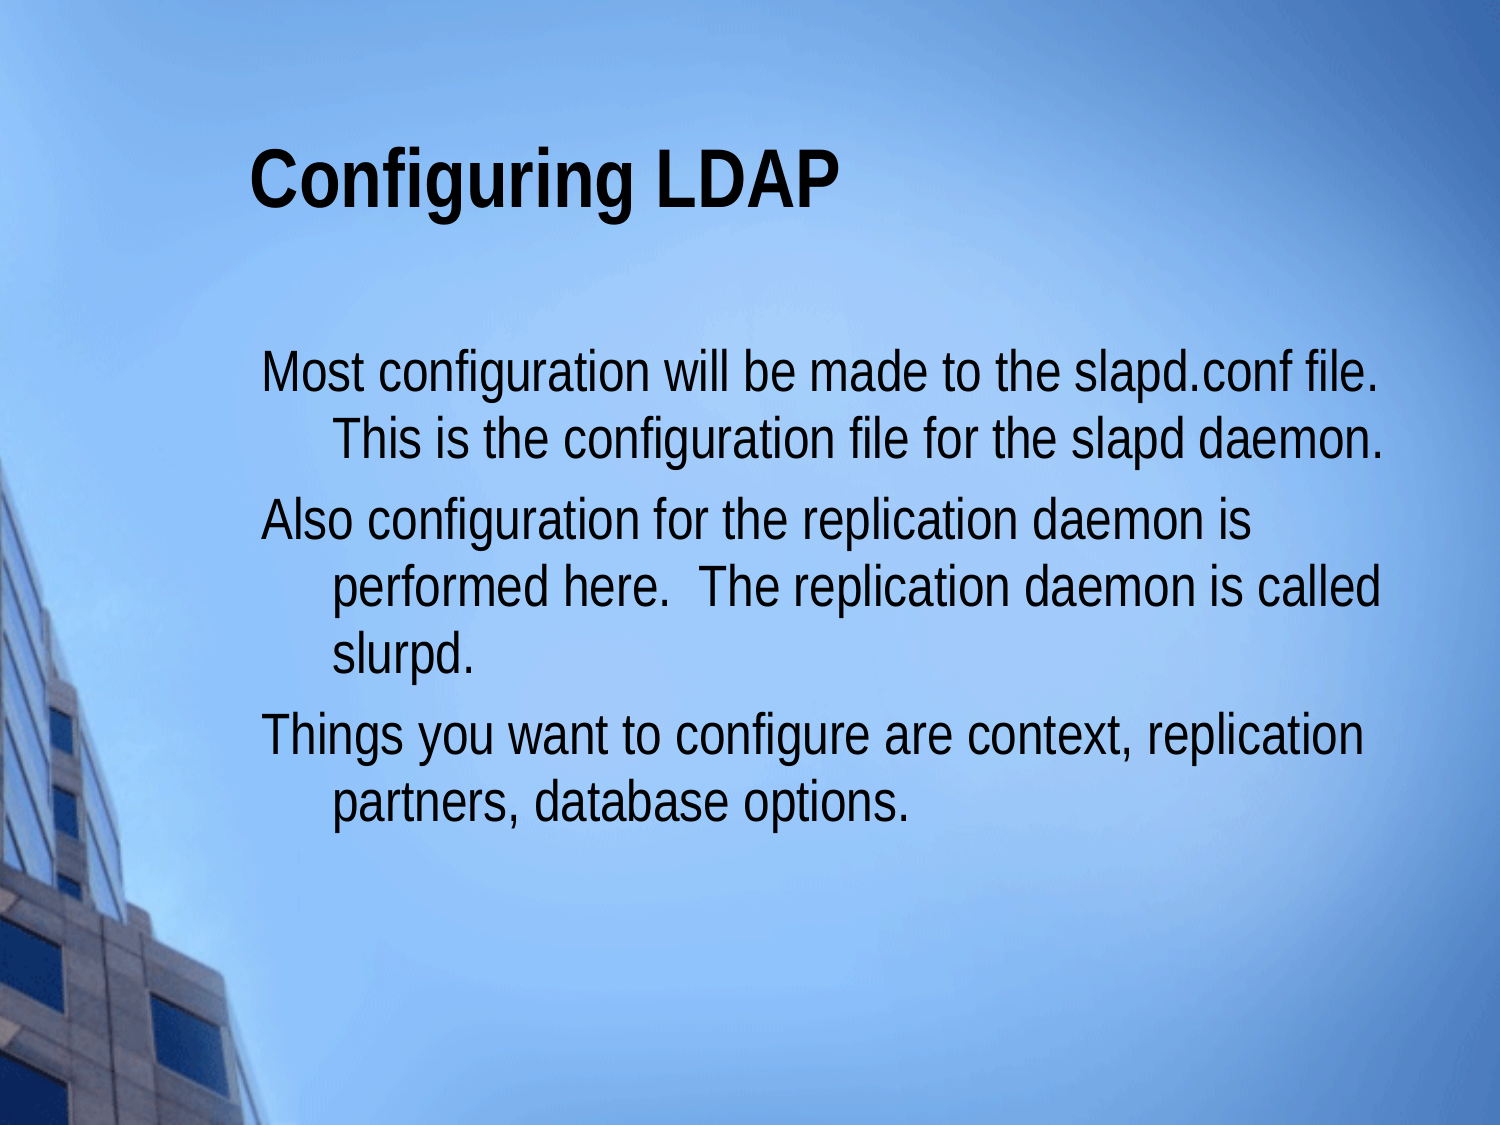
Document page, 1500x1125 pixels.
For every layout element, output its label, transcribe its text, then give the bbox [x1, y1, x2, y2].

picture [0, 0, 1500, 1125]
list Most configuration will be made to the slapd.conf file. This is the configuration file for the slapd daemon. Also configuration for the replication daemon is performed here. The replication daemon is called slurpd. Things you want to configure are context, replication partners, database options. [249, 337, 1413, 977]
title Configuring LDAP [249, 119, 1413, 331]
